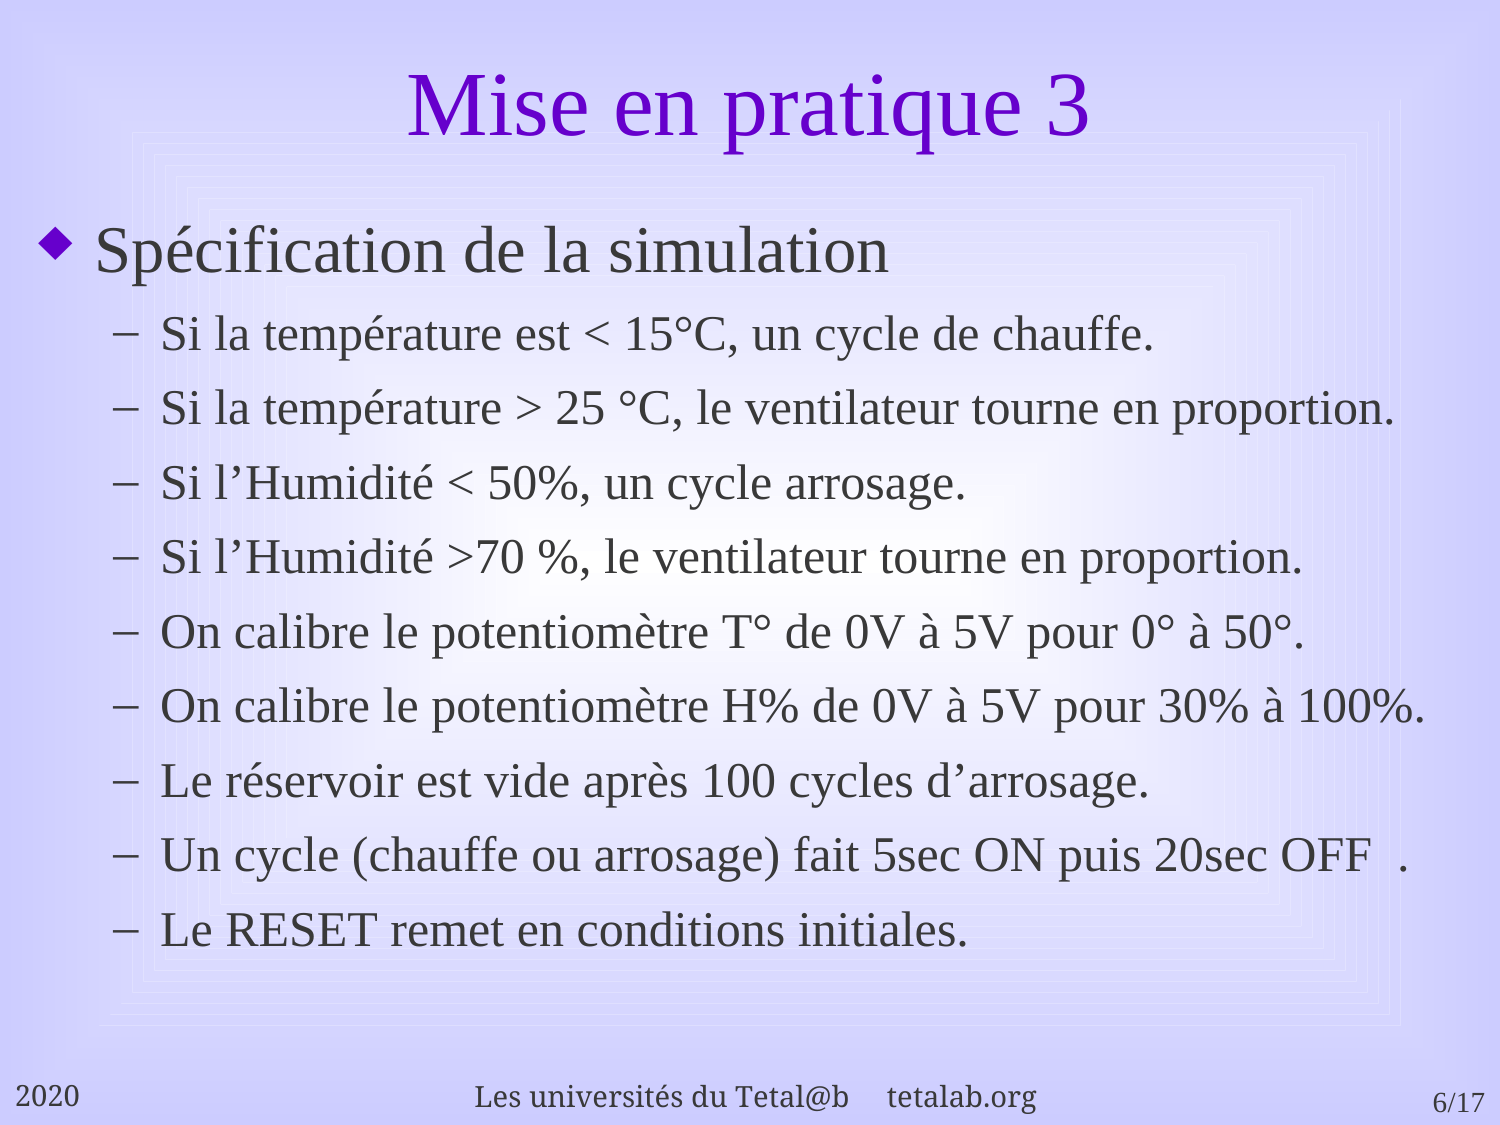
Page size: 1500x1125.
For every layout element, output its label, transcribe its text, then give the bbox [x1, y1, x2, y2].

list Spécification de la simulation Si la température est < 15°C, un cycle de chauffe. Si la température > 25 °C, le ventilateur tourne en proportion. Si l’Humidité < 50%, un cycle arrosage. Si l’Humidité >70 %, le ventilateur tourne en proportion. On calibre le potentiomètre T° de 0V à 5V pour 0° à 50°. On calibre le potentiomètre H% de 0V à 5V pour 30% à 100%. Le réservoir est vide après 100 cycles d’arrosage. Un cycle (chauffe ou arrosage) fait 5sec ON puis 20sec OFF . Le RESET remet en conditions initiales. [23, 197, 1477, 1063]
title Mise en pratique 3 [0, 0, 1500, 198]
